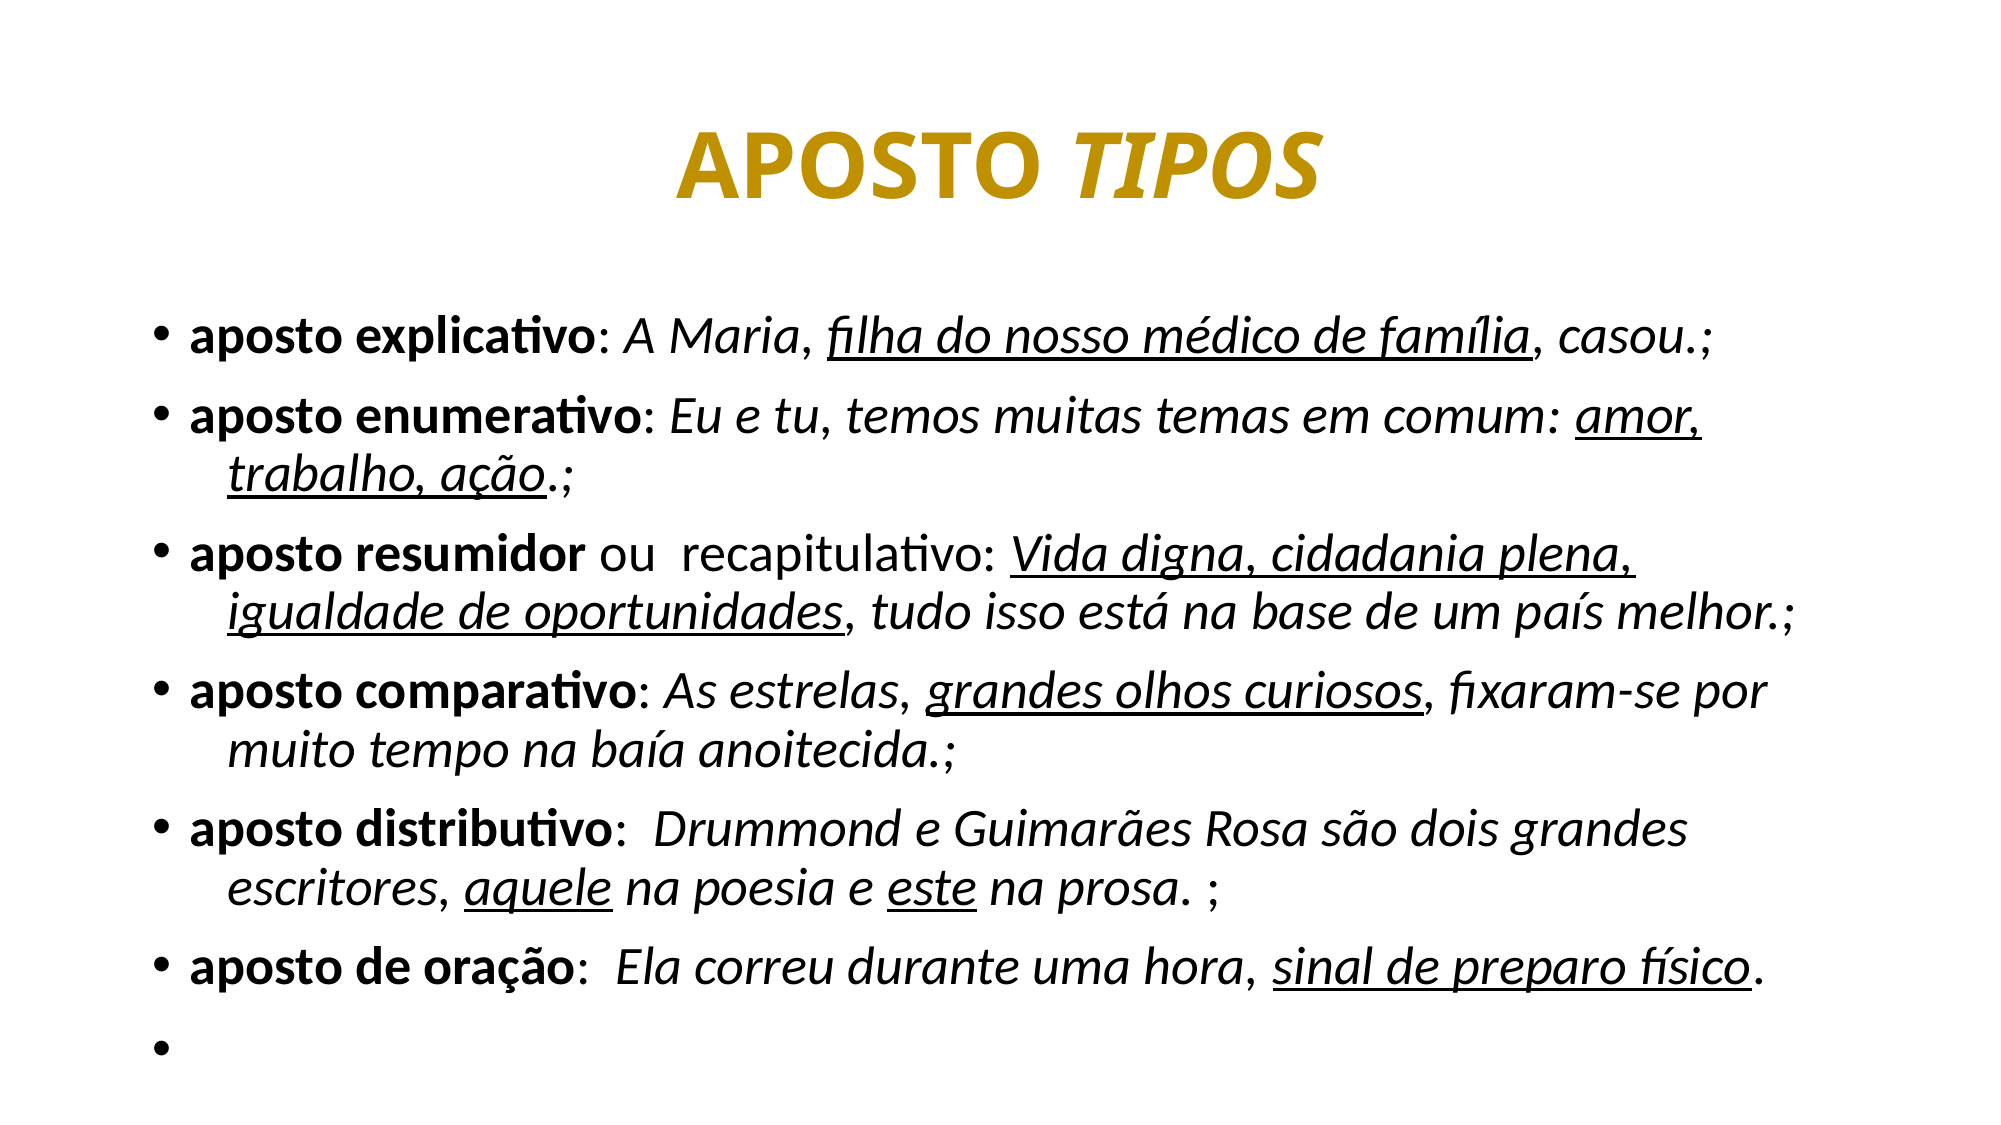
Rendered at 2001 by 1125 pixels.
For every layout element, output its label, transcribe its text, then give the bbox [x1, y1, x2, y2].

title APOSTO TIPOS [137, 59, 1863, 278]
list aposto explicativo: A Maria, filha do nosso médico de família, casou.; aposto enumerativo: Eu e tu, temos muitas temas em comum: amor, trabalho, ação.; aposto resumidor ou recapitulativo: Vida digna, cidadania plena, igualdade de oportunidades, tudo isso está na base de um país melhor.; aposto comparativo: As estrelas, grandes olhos curiosos, fixaram-se por muito tempo na baía anoitecida.; aposto distributivo: Drummond e Guimarães Rosa são dois grandes escritores, aquele na poesia e este na prosa. ; aposto de oração: Ela correu durante uma hora, sinal de preparo físico. [137, 299, 1863, 1014]
